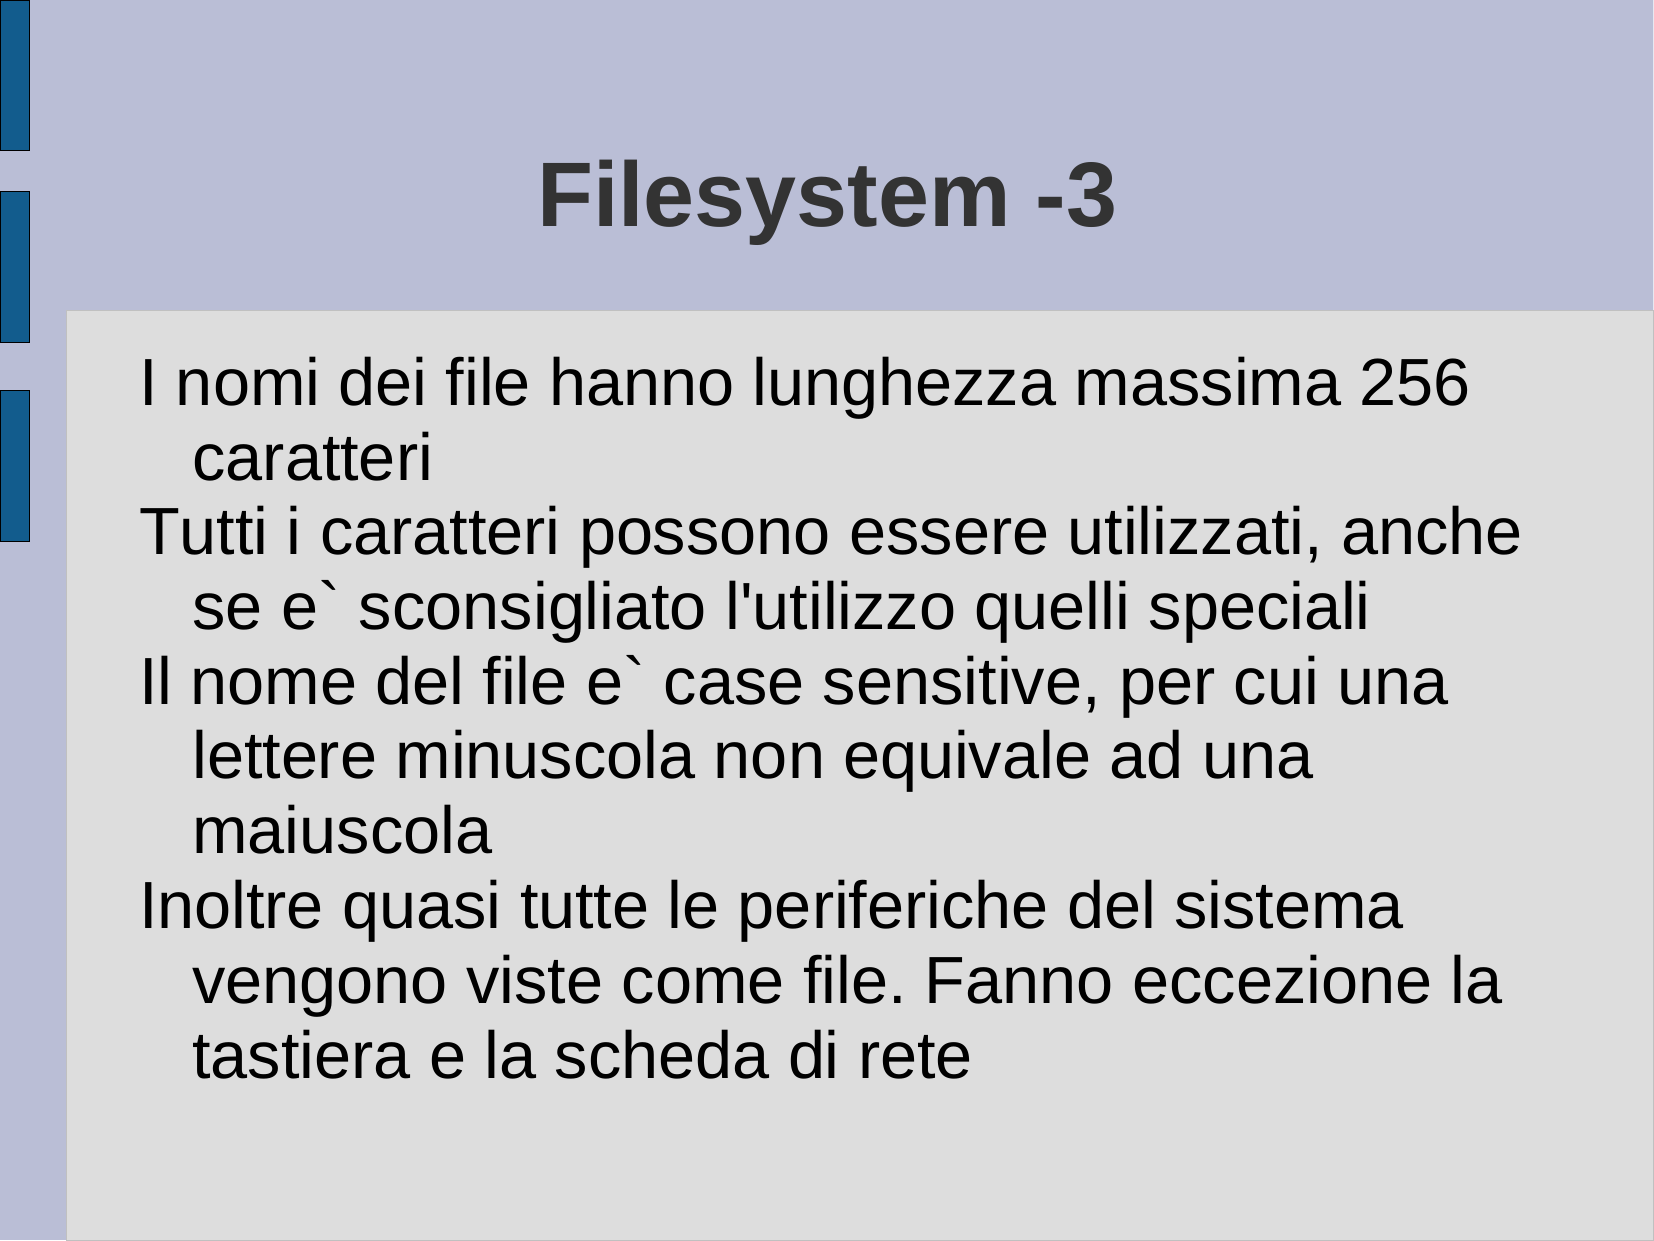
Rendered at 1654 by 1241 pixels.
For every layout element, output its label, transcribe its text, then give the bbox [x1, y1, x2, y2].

title Filesystem -3 [121, 91, 1534, 299]
list I nomi dei file hanno lunghezza massima 256 caratteri Tutti i caratteri possono essere utilizzati, anche se e` sconsigliato l'utilizzo quelli speciali Il nome del file e` case sensitive, per cui una lettere minuscola non equivale ad una maiuscola Inoltre quasi tutte le periferiche del sistema vengono viste come file. Fanno eccezione la tastiera e la scheda di rete [121, 344, 1534, 1201]
